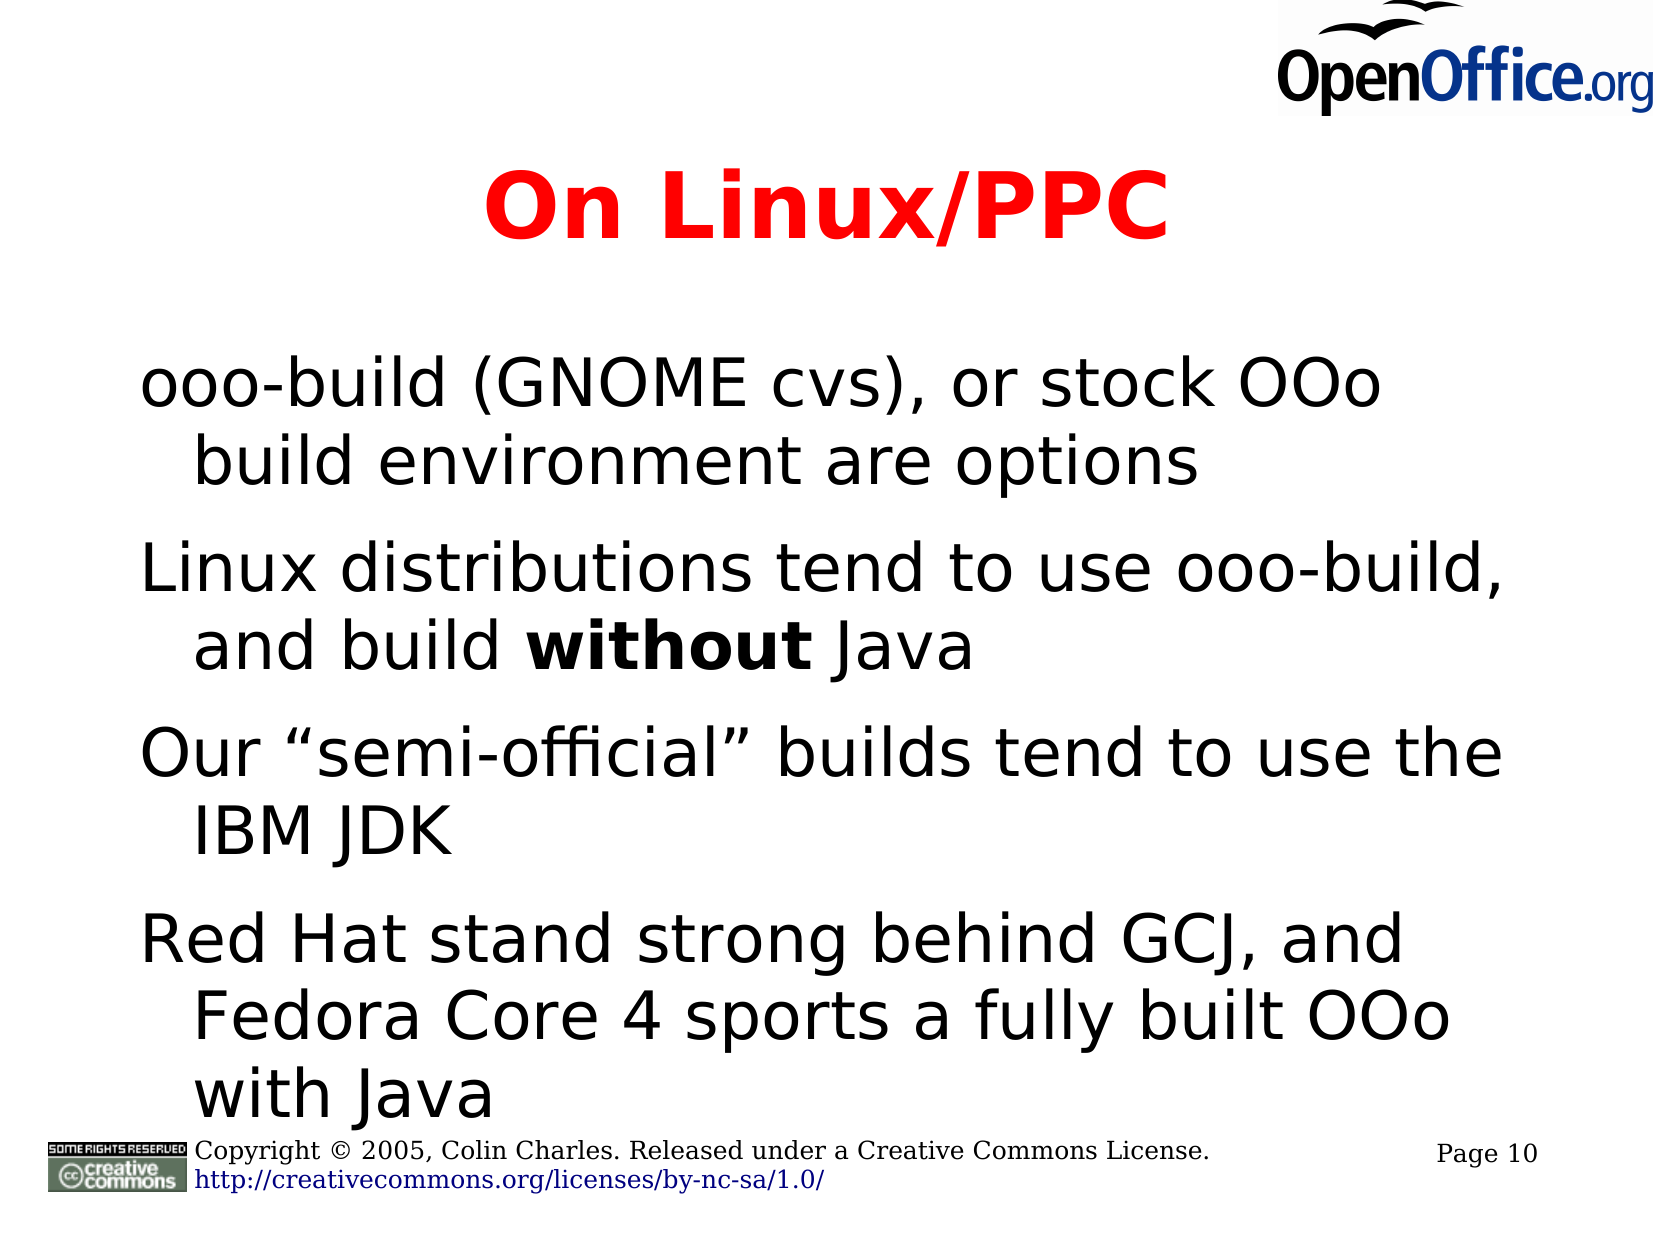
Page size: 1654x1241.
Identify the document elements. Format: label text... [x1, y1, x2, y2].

picture [48, 1142, 187, 1192]
picture [1278, 0, 1653, 116]
title On Linux/PPC [121, 102, 1534, 311]
list ooo-build (GNOME cvs), or stock OOo build environment are options Linux distributions tend to use ooo-build, and build without Java Our “semi-official” builds tend to use the IBM JDK Red Hat stand strong behind GCJ, and Fedora Core 4 sports a fully built OOo with Java [121, 344, 1534, 1134]
